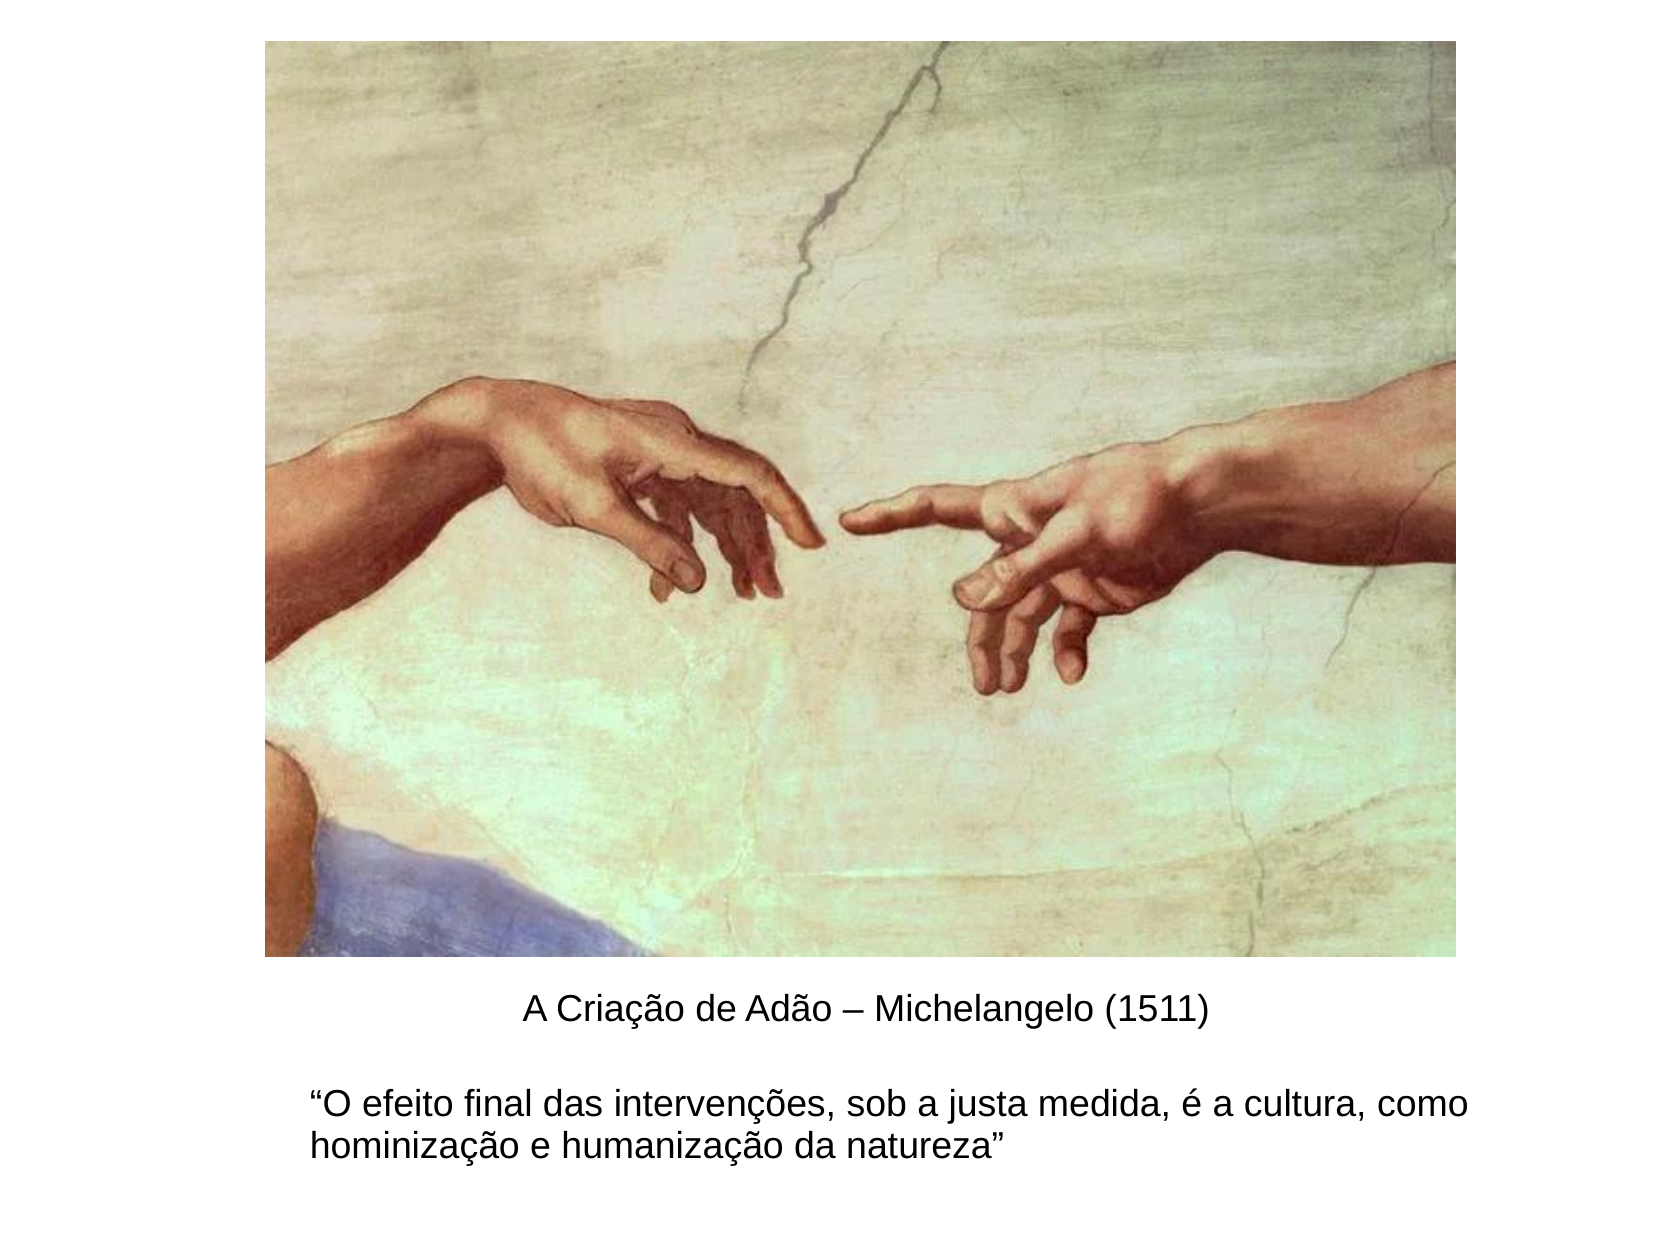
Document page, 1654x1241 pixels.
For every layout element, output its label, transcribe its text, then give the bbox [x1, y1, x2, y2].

picture [265, 41, 1456, 957]
text_box A Criação de Adão – Michelangelo (1511) [507, 980, 1247, 1038]
text_box “O efeito final das intervenções, sob a justa medida, é a cultura, como hominização e humanização da natureza” [295, 1074, 1506, 1174]
